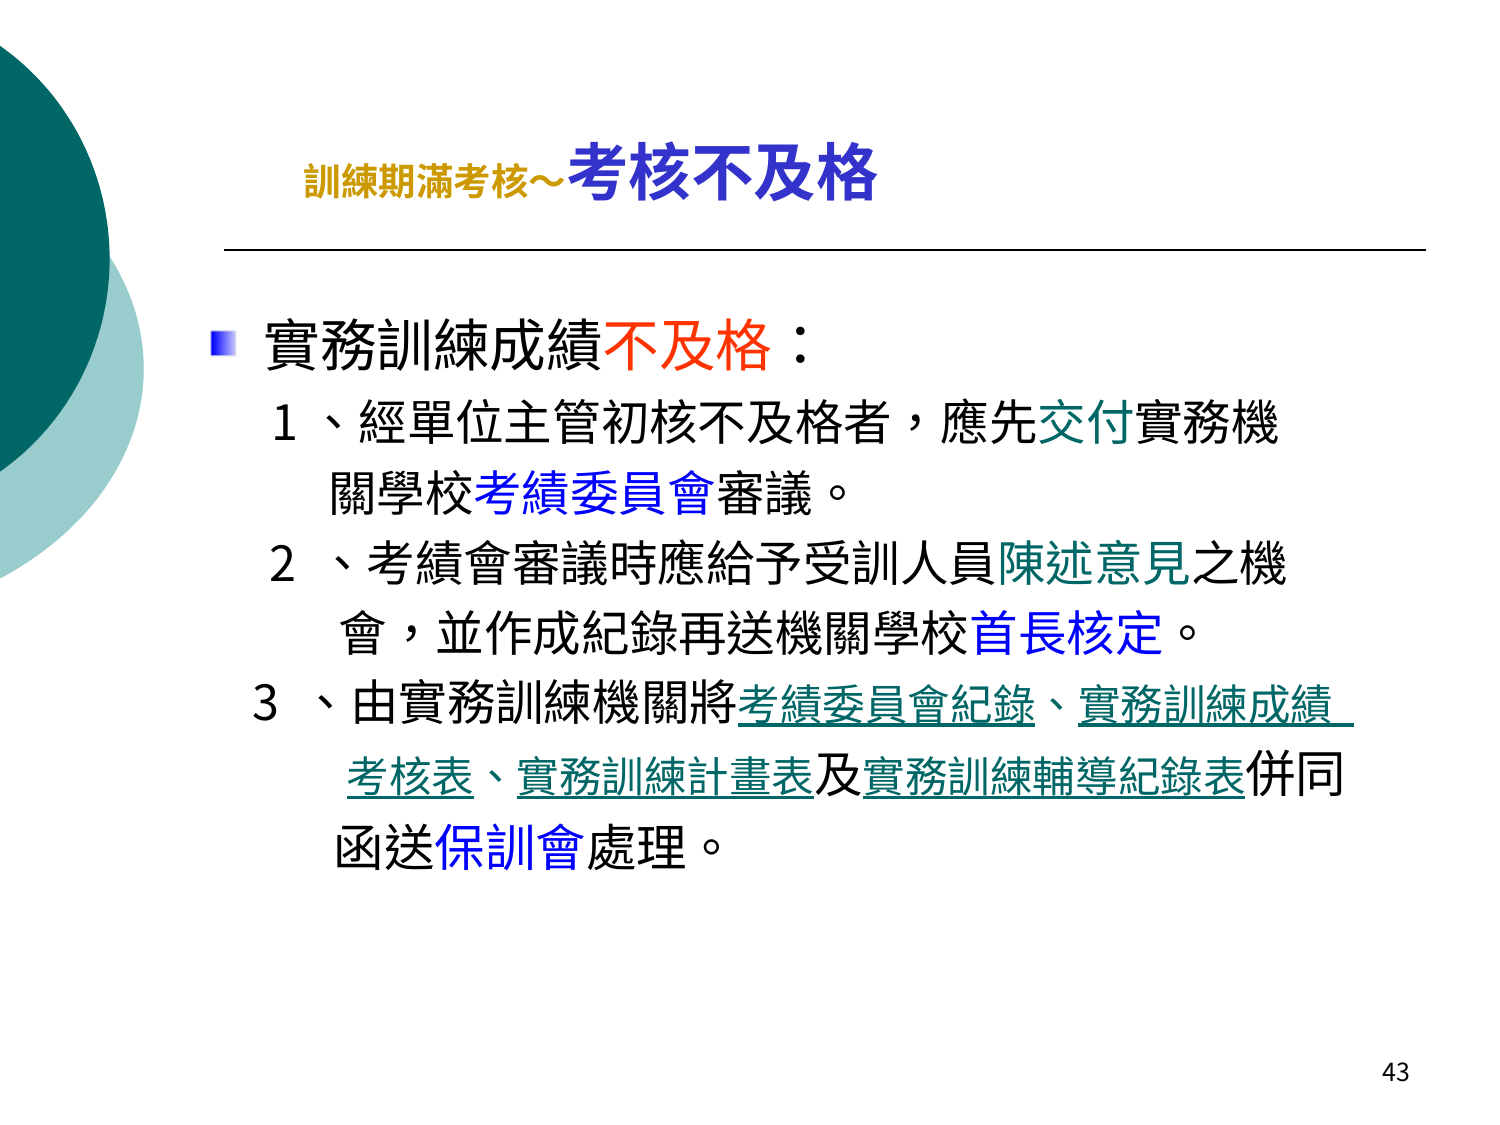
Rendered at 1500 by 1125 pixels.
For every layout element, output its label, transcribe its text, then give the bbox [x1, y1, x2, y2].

text_box 訓練期滿考核～考核不及格 [289, 125, 963, 216]
list 實務訓練成績不及格： 1、經單位主管初核不及格者，應先交付實務機 關學校考績委員會審議。 2 、考績會審議時應給予受訓人員陳述意見之機 會，並作成紀錄再送機關學校首長核定。 3 、由實務訓練機關將考績委員會紀錄、實務訓練成績 考核表、實務訓練計畫表及實務訓練輔導紀錄表併同 函送保訓會處理。 [194, 302, 1395, 932]
